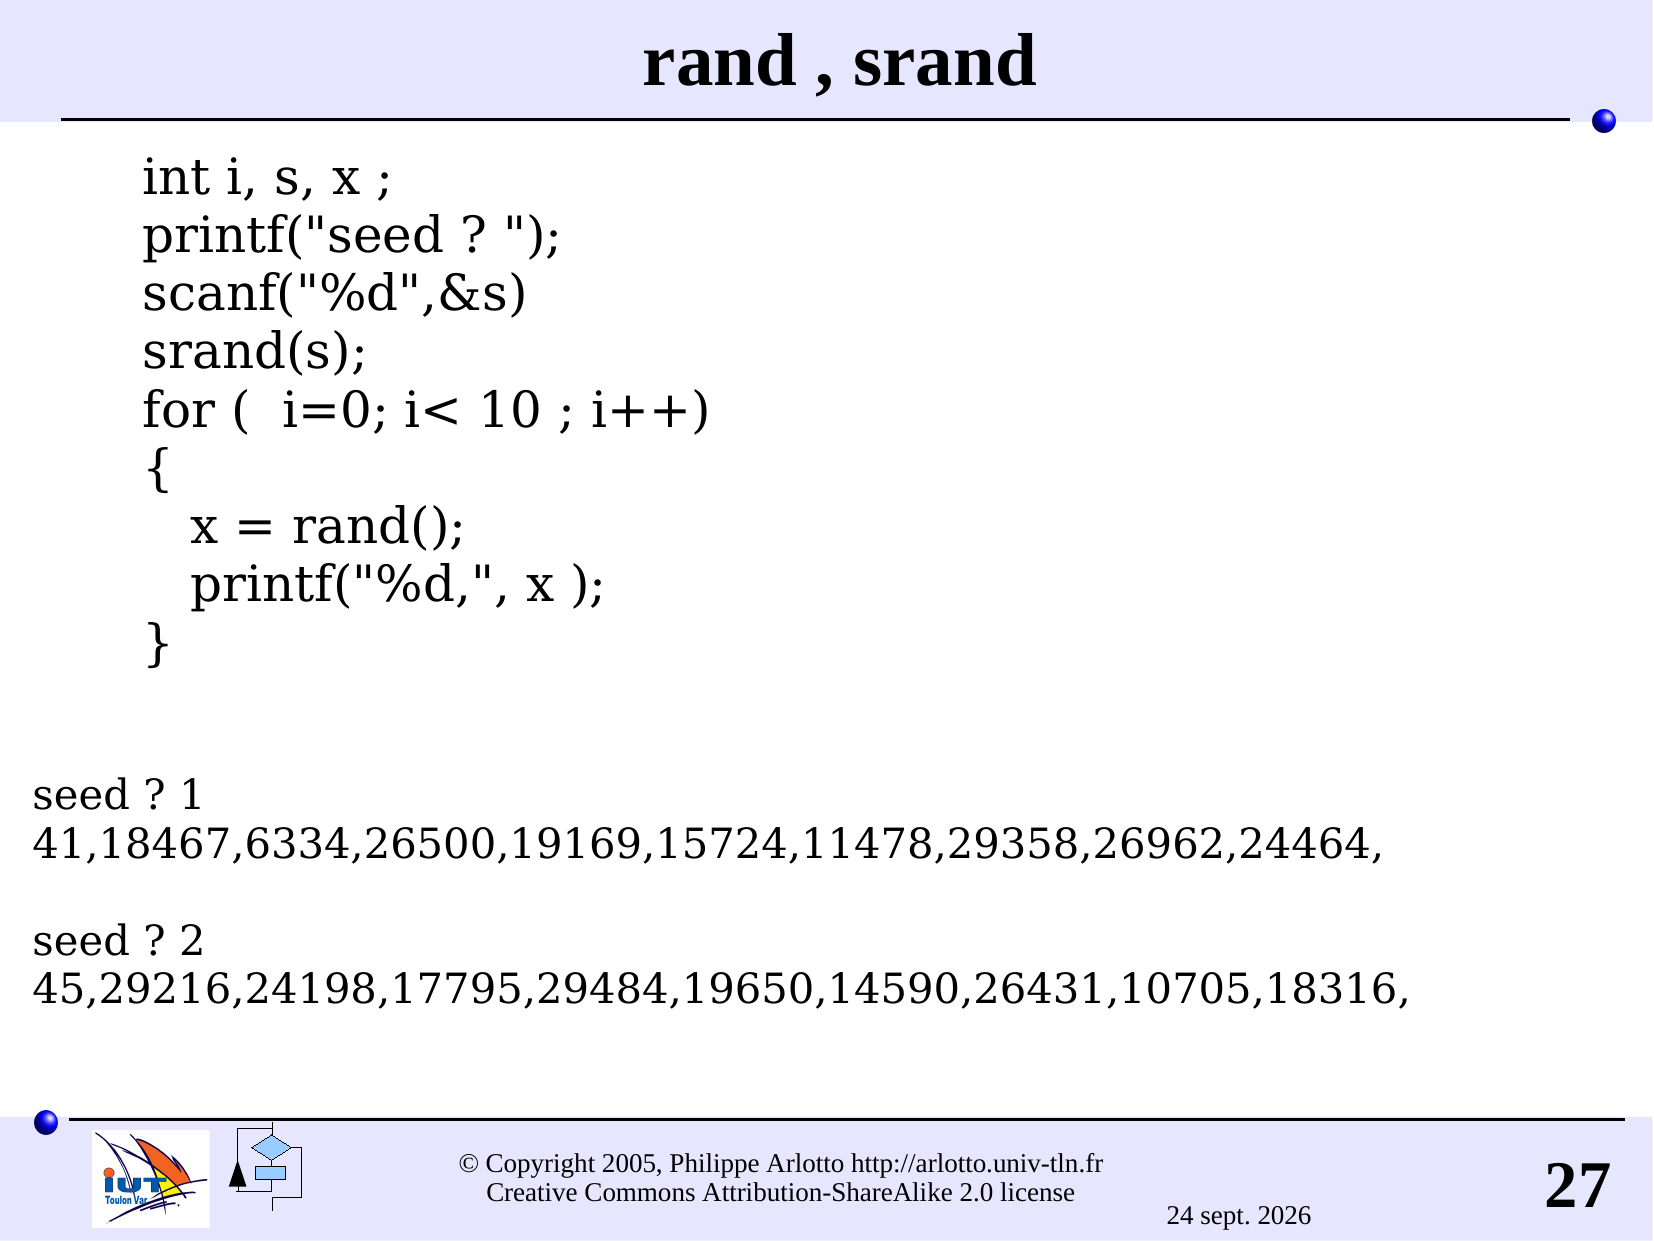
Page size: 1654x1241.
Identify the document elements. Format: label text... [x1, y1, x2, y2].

text_box int i, s, x ; printf("seed ? "); scanf("%d",&s) srand(s); for ( i=0; i< 10 ; i++) { x = rand(); printf("%d,", x ); } [62, 147, 712, 730]
title rand , srand [95, 14, 1585, 107]
text_box seed ? 1 41,18467,6334,26500,19169,15724,11478,29358,26962,24464, seed ? 2 45,29216,24198,17795,29484,19650,14590,26431,10705,18316, [32, 770, 1411, 1111]
